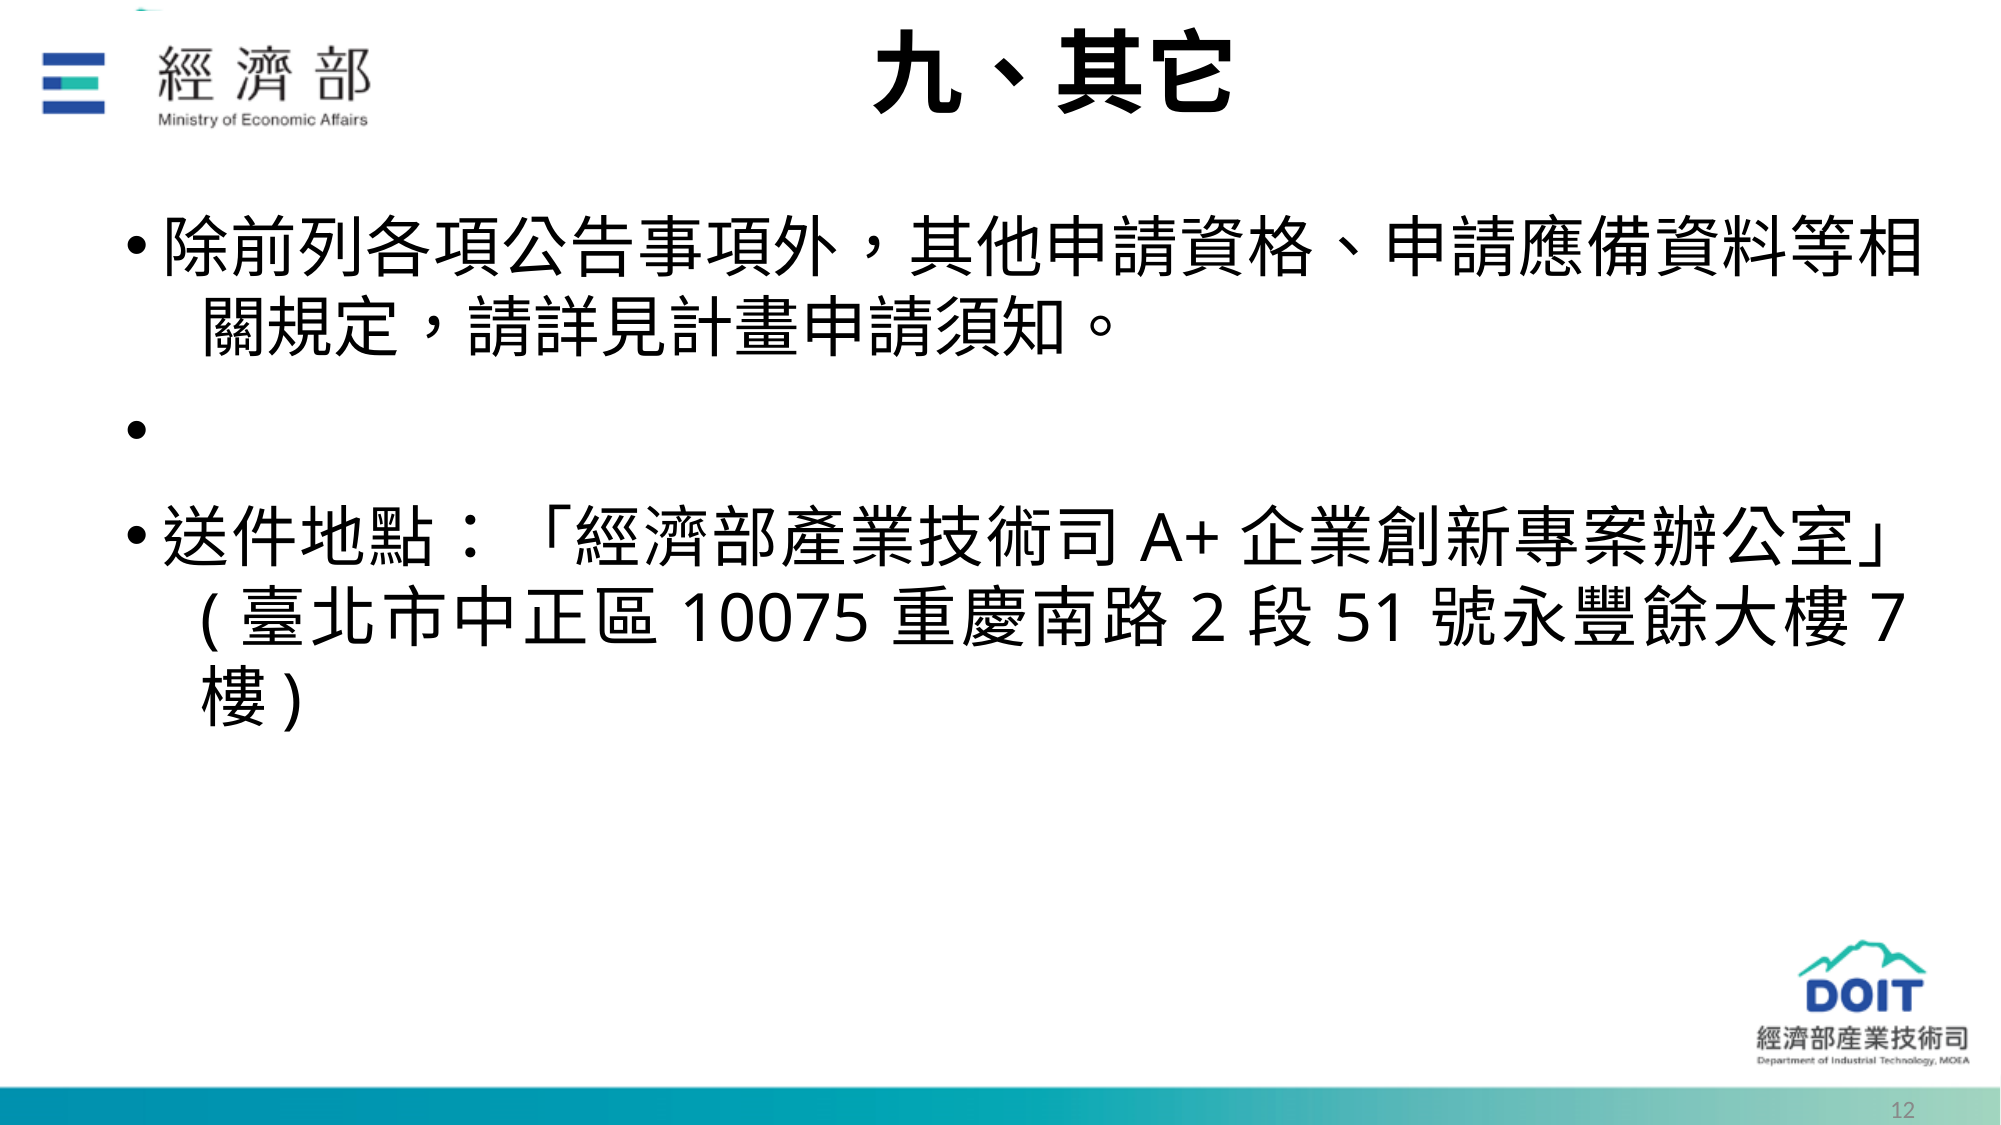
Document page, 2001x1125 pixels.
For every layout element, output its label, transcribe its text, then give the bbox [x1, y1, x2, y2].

list 除前列各項公告事項外，其他申請資格、申請應備資料等相關規定，請詳見計畫申請須知。 送件地點：「經濟部產業技術司A+企業創新專案辦公室」 (臺北市中正區10075重慶南路2段51號永豐餘大樓7樓) [109, 197, 1940, 1010]
title 九、其它 [109, 0, 2000, 155]
